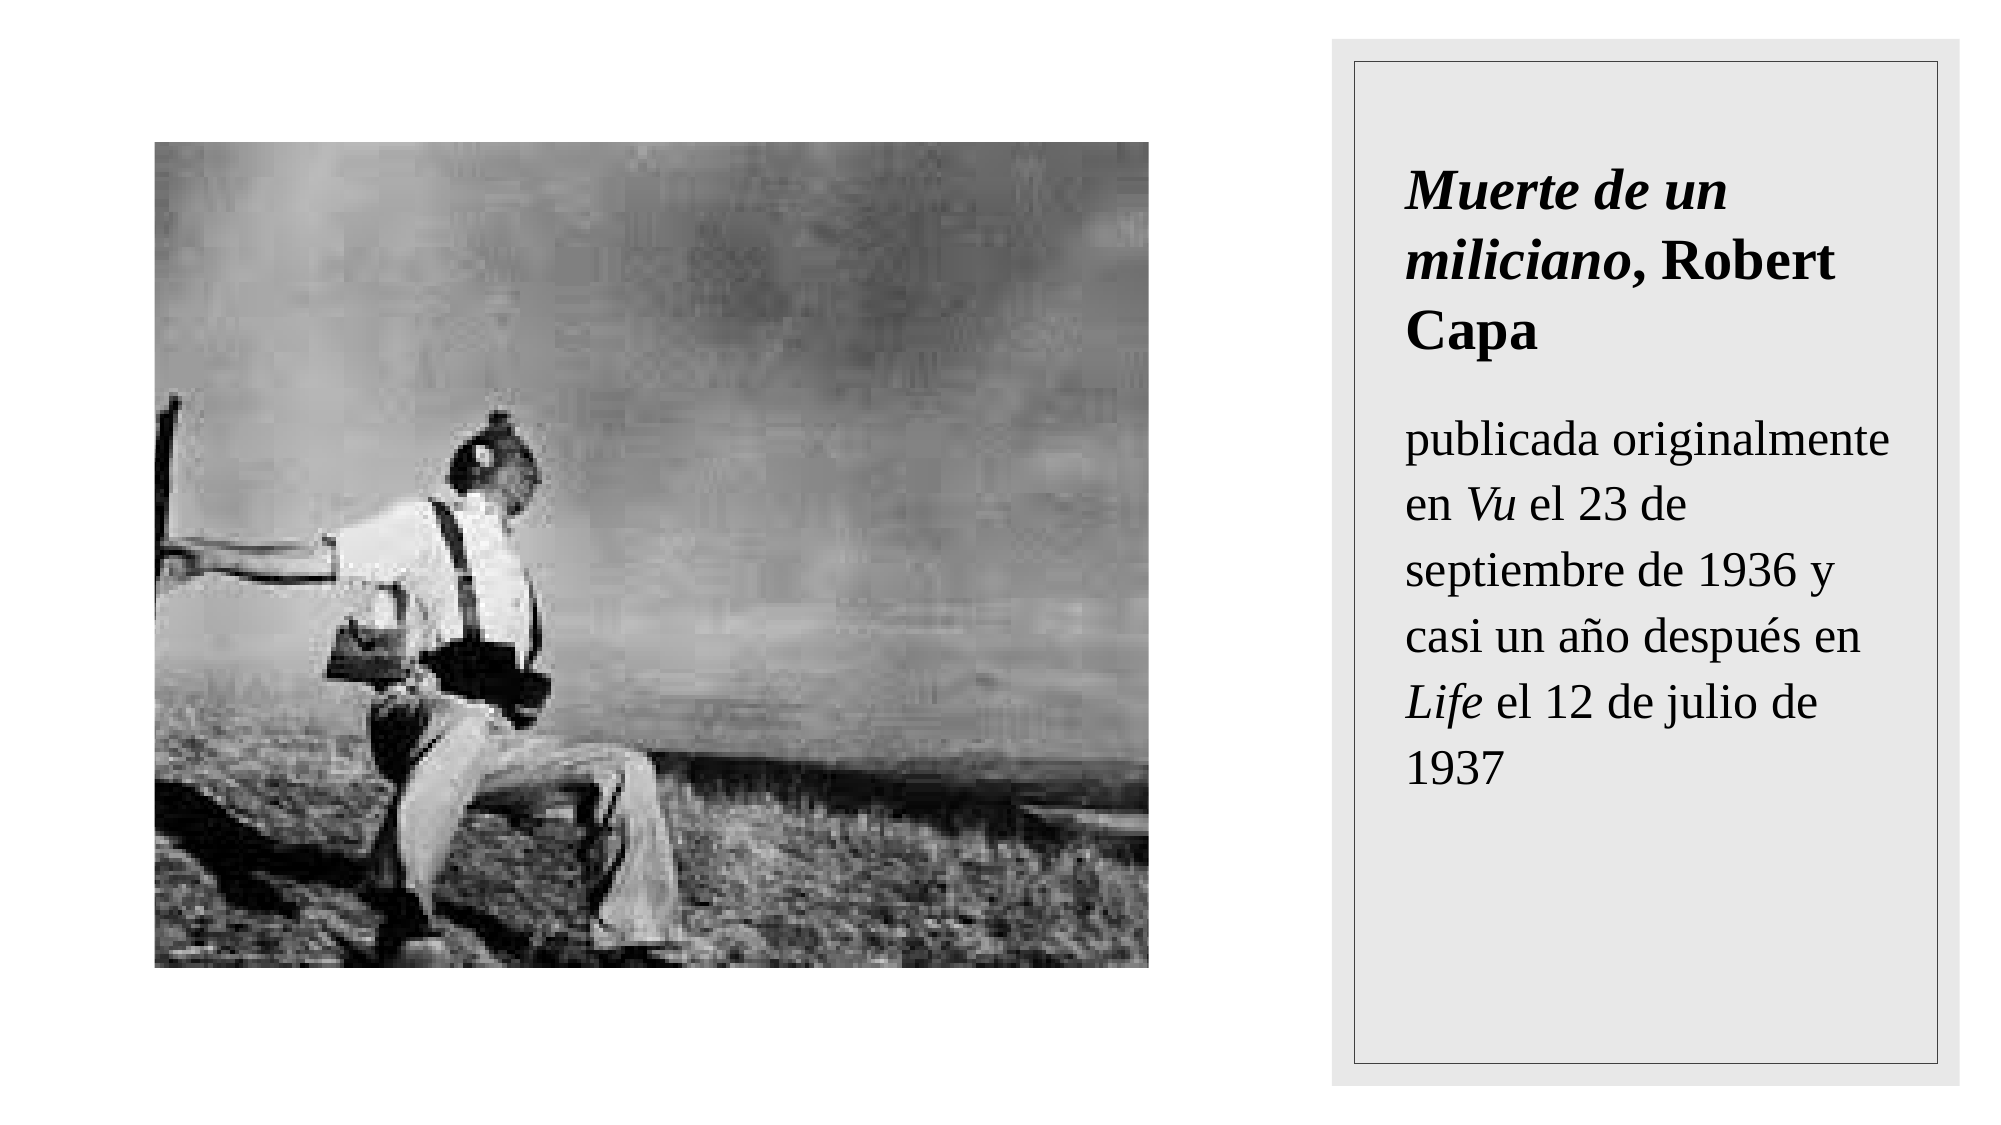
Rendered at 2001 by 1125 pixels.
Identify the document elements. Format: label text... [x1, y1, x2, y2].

list publicada originalmente en Vu el 23 de septiembre de 1936 y casi un año después en Life el 12 de julio de 1937 [1390, 391, 1907, 968]
title Muerte de un miliciano, Robert Capa [1390, 98, 1907, 369]
picture [154, 142, 1149, 968]
